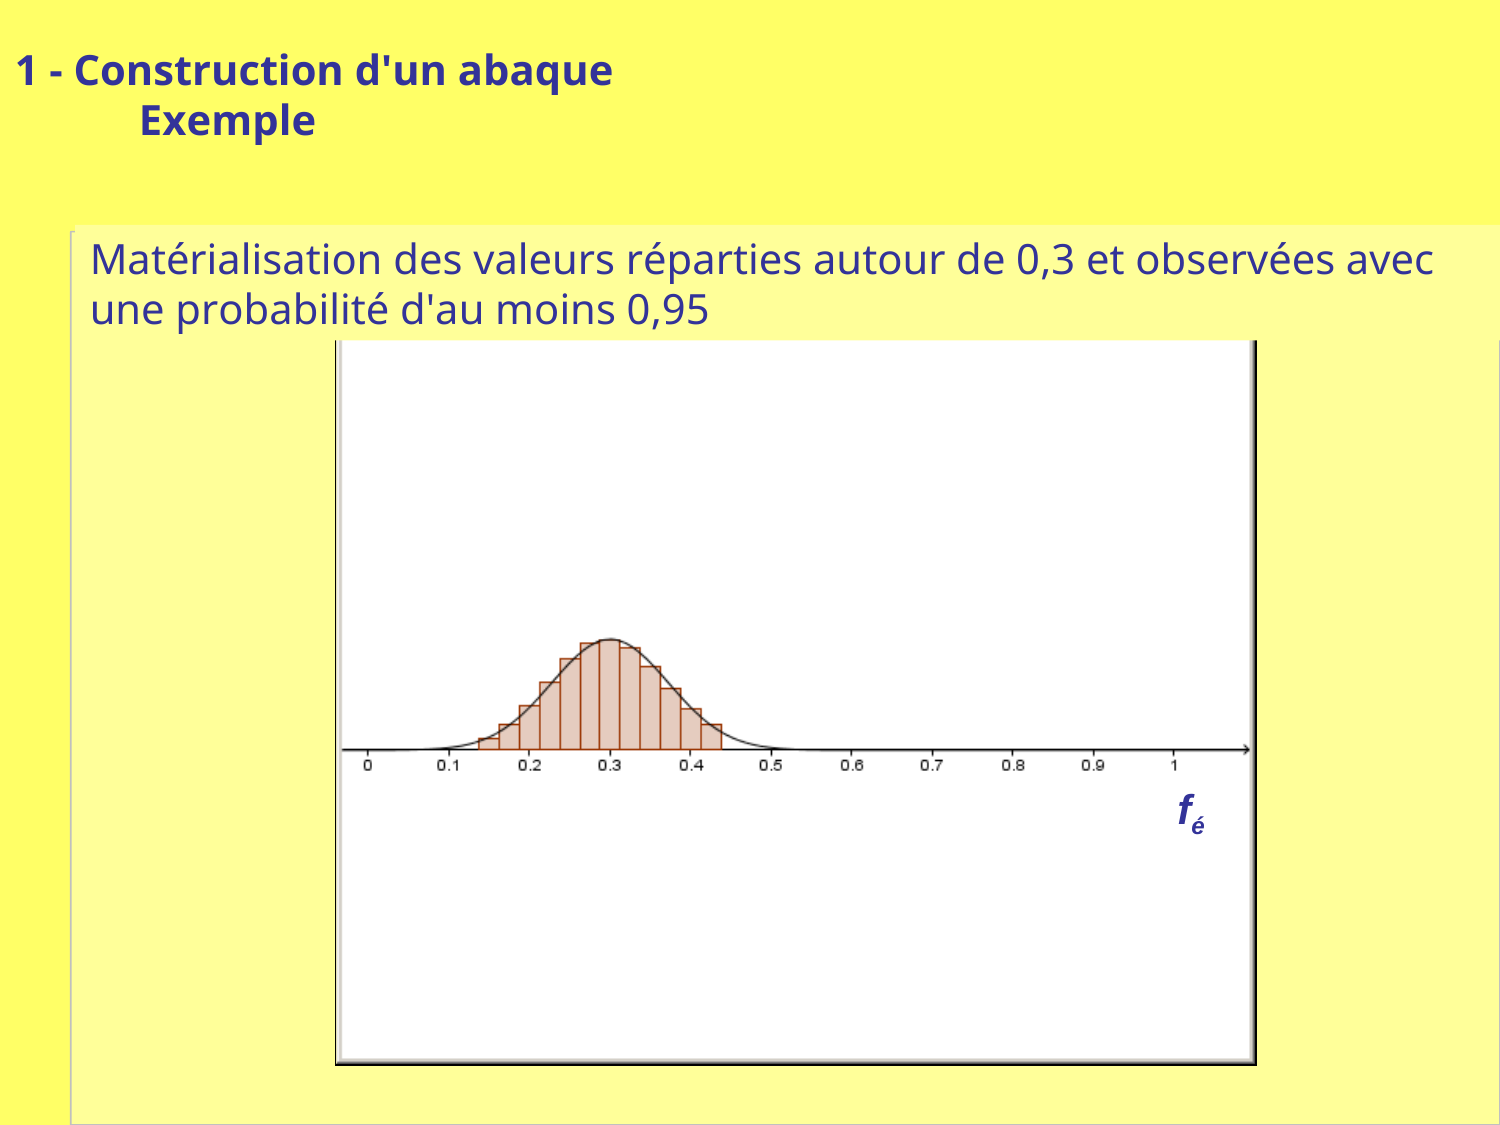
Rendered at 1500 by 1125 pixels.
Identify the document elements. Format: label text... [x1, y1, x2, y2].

text_box 1 - Construction d'un abaque Exemple [0, 0, 1500, 188]
picture [336, 341, 1256, 1065]
text_box fé [1162, 774, 1263, 848]
text_box Matérialisation des valeurs réparties autour de 0,3 et observées avec une probabilité d'au moins 0,95 [75, 224, 1500, 341]
